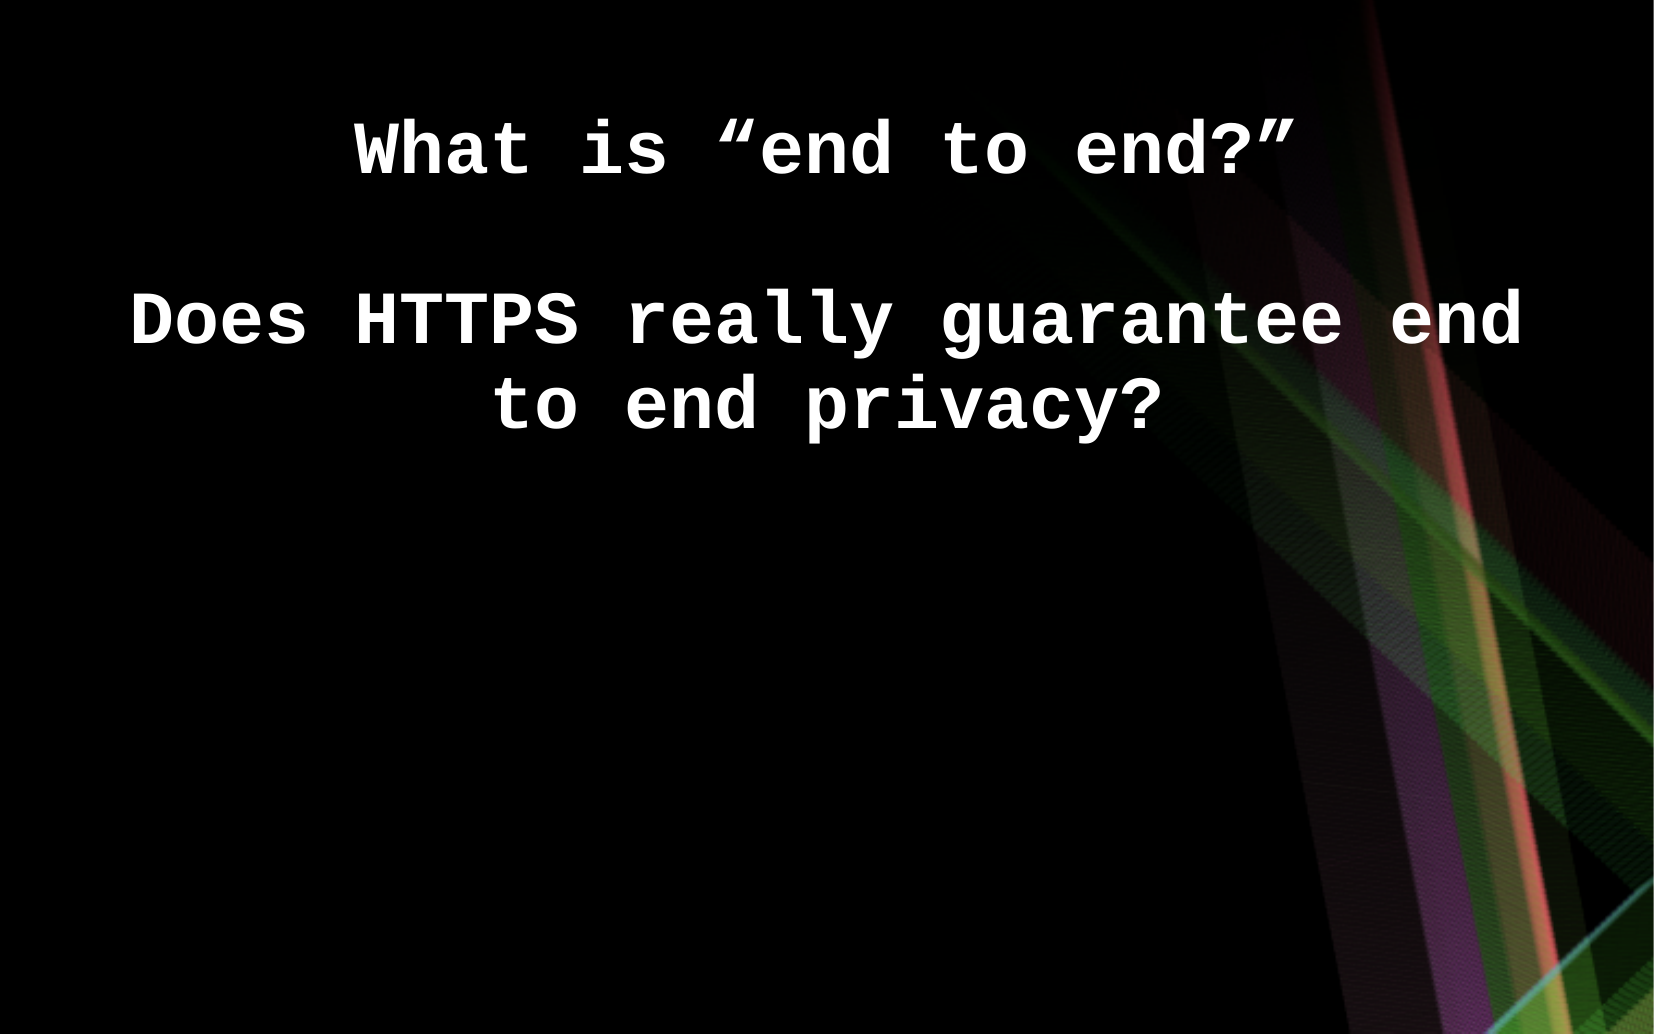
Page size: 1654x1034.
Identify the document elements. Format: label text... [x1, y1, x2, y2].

picture [0, 0, 1654, 1034]
subtitle What is “end to end?” Does HTTPS really guarantee end to end privacy? [82, 41, 1571, 842]
